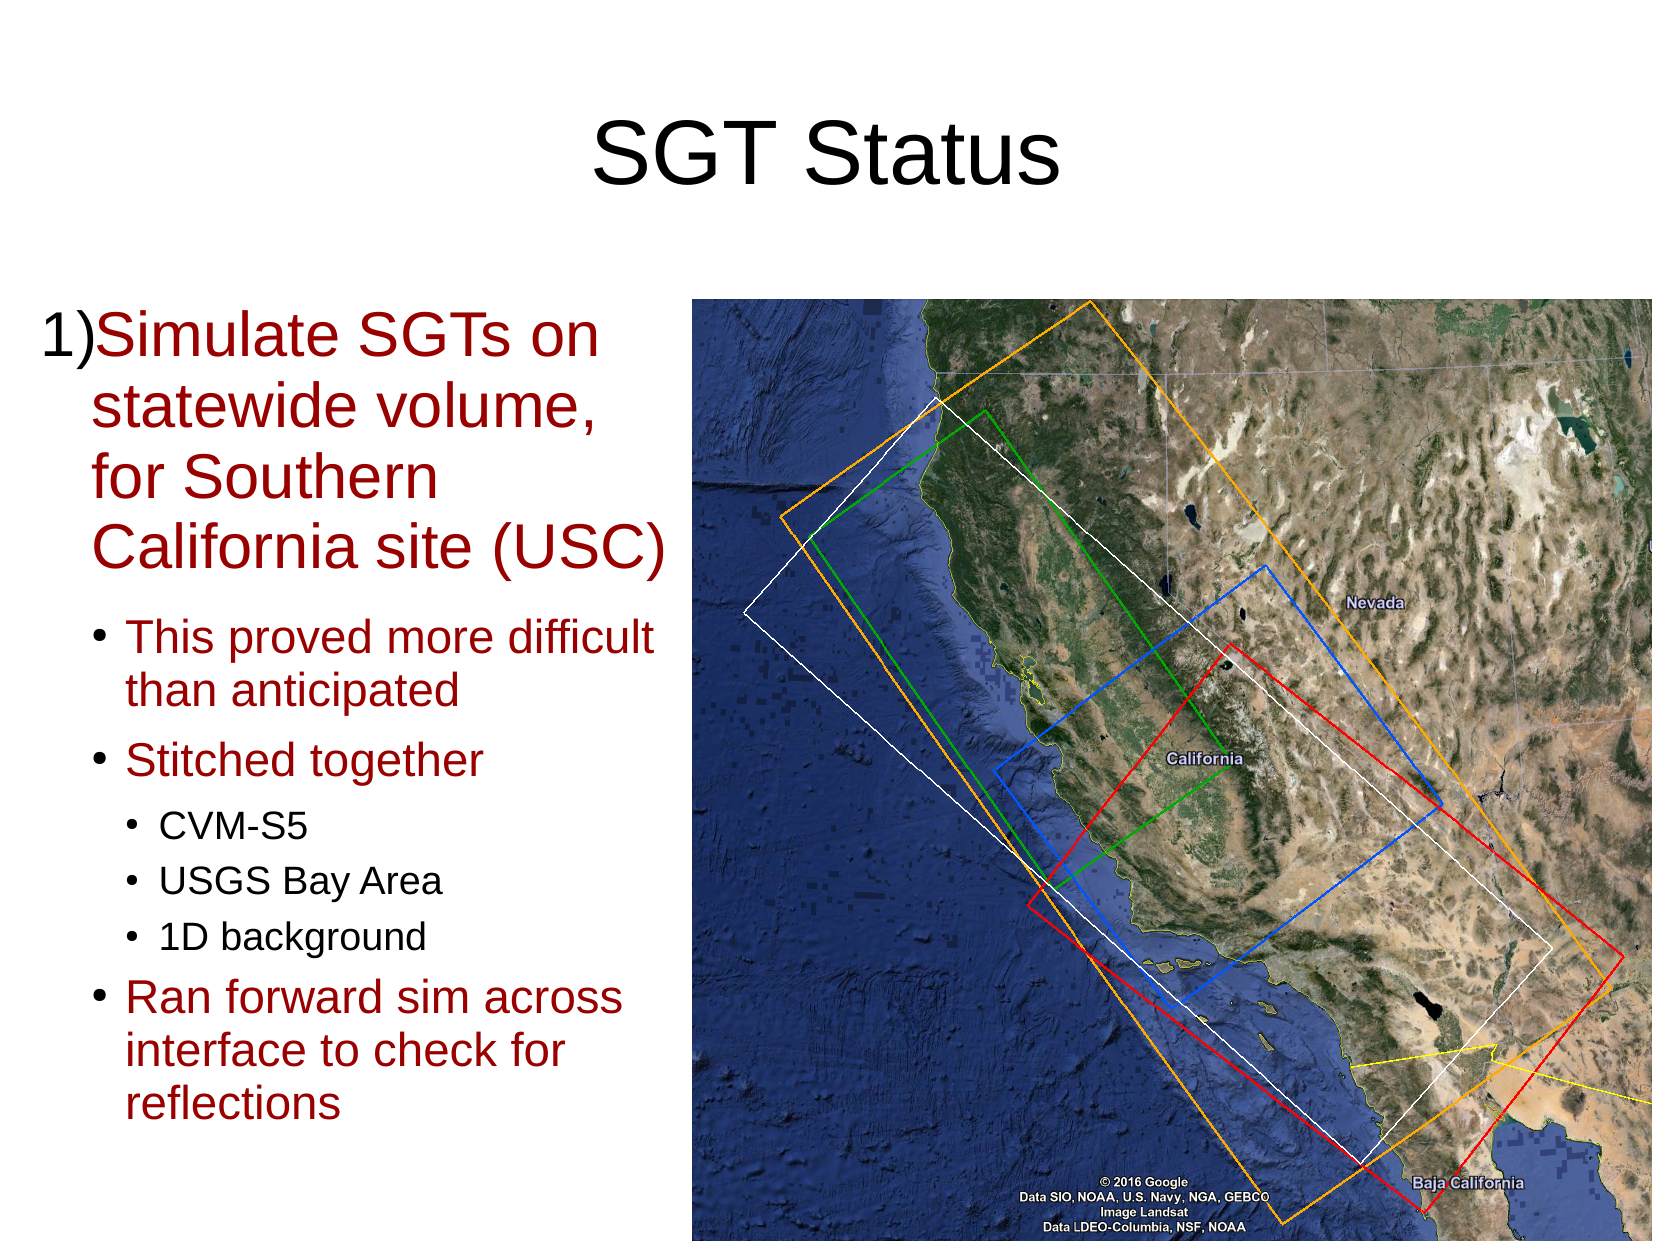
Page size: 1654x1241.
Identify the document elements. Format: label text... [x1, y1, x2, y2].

title SGT Status [82, 49, 1571, 257]
list Simulate SGTs on statewide volume, for Southern California site (USC) This proved more difficult than anticipated Stitched together CVM-S5 USGS Bay Area 1D background Ran forward sim across interface to check for reflections [24, 299, 670, 1209]
picture [692, 299, 1652, 1241]
